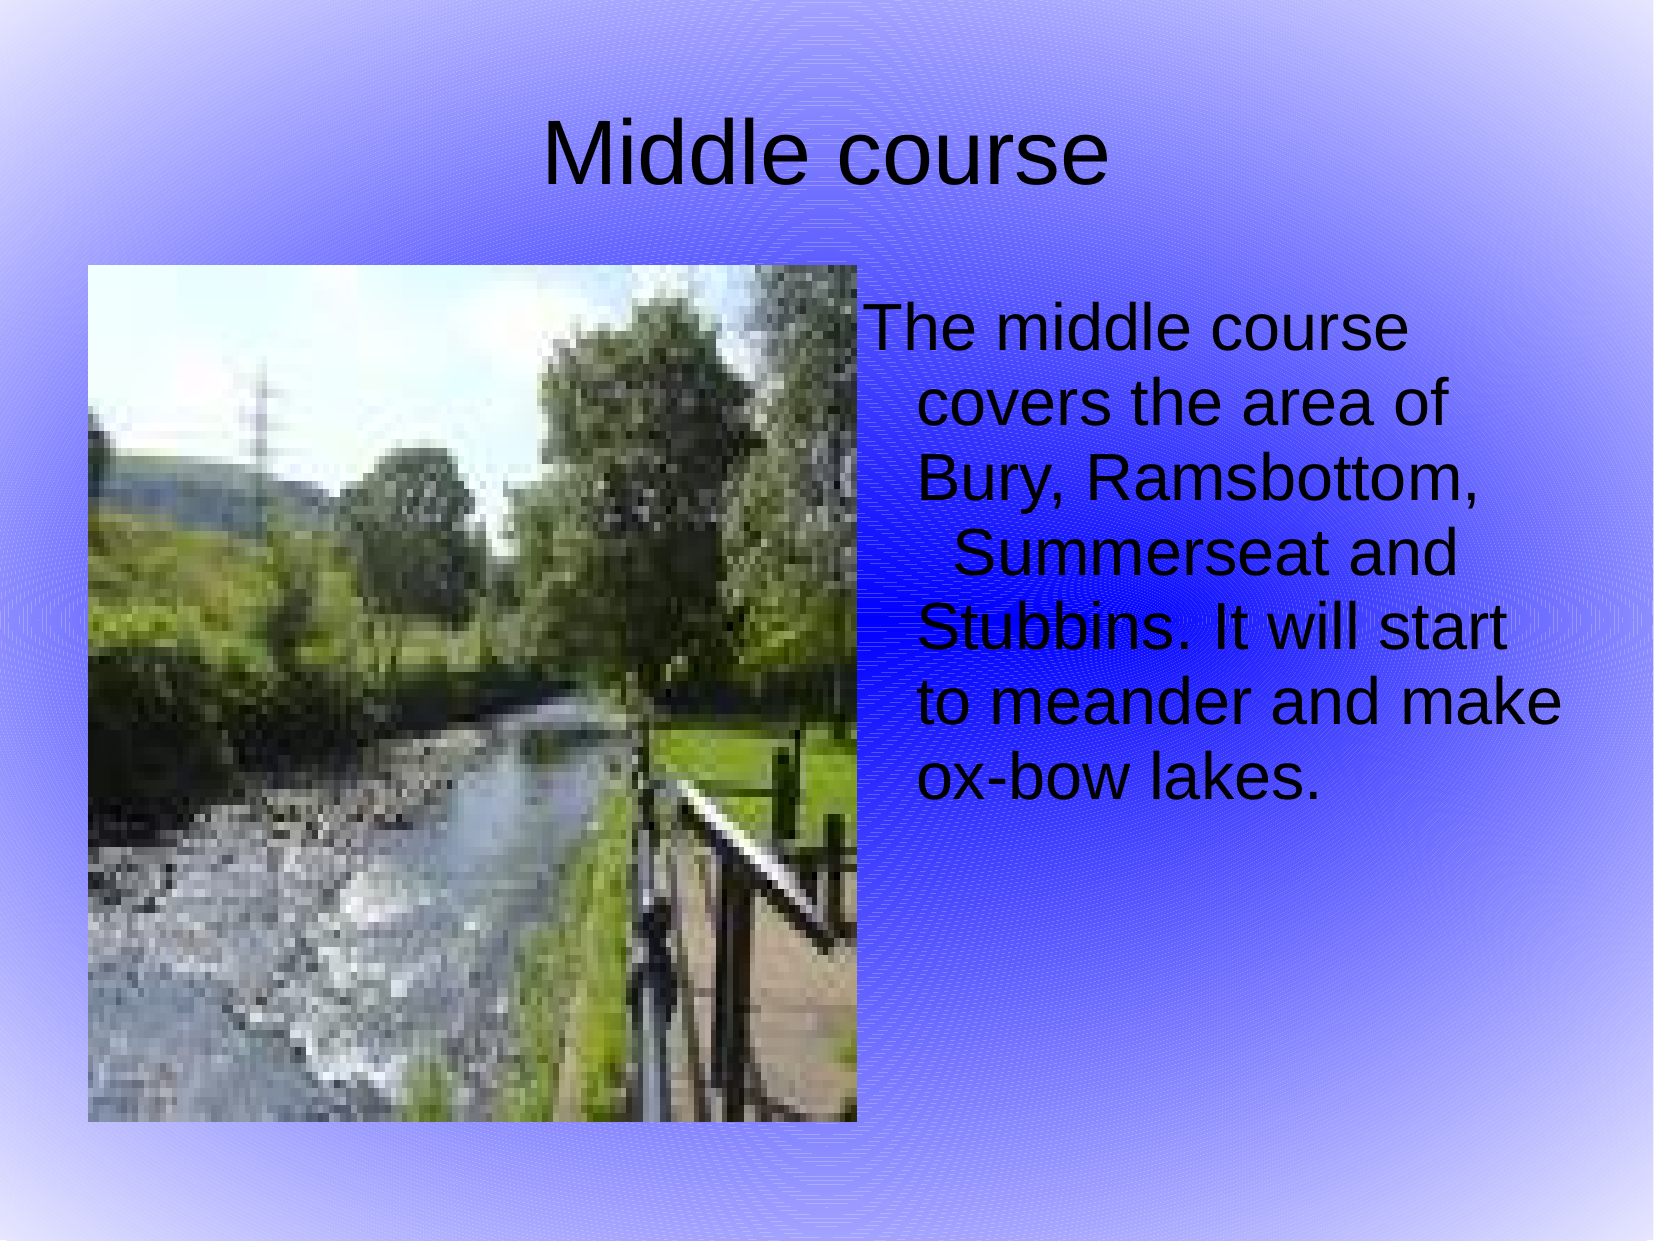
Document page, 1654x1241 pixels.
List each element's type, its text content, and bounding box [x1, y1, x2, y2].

chart [82, 290, 88, 1109]
list The middle course covers the area of Bury, Ramsbottom, Summerseat and Stubbins. It will start to meander and make ox-bow lakes. [857, 290, 1572, 1109]
title Middle course [82, 49, 1571, 257]
picture [88, 265, 857, 1123]
